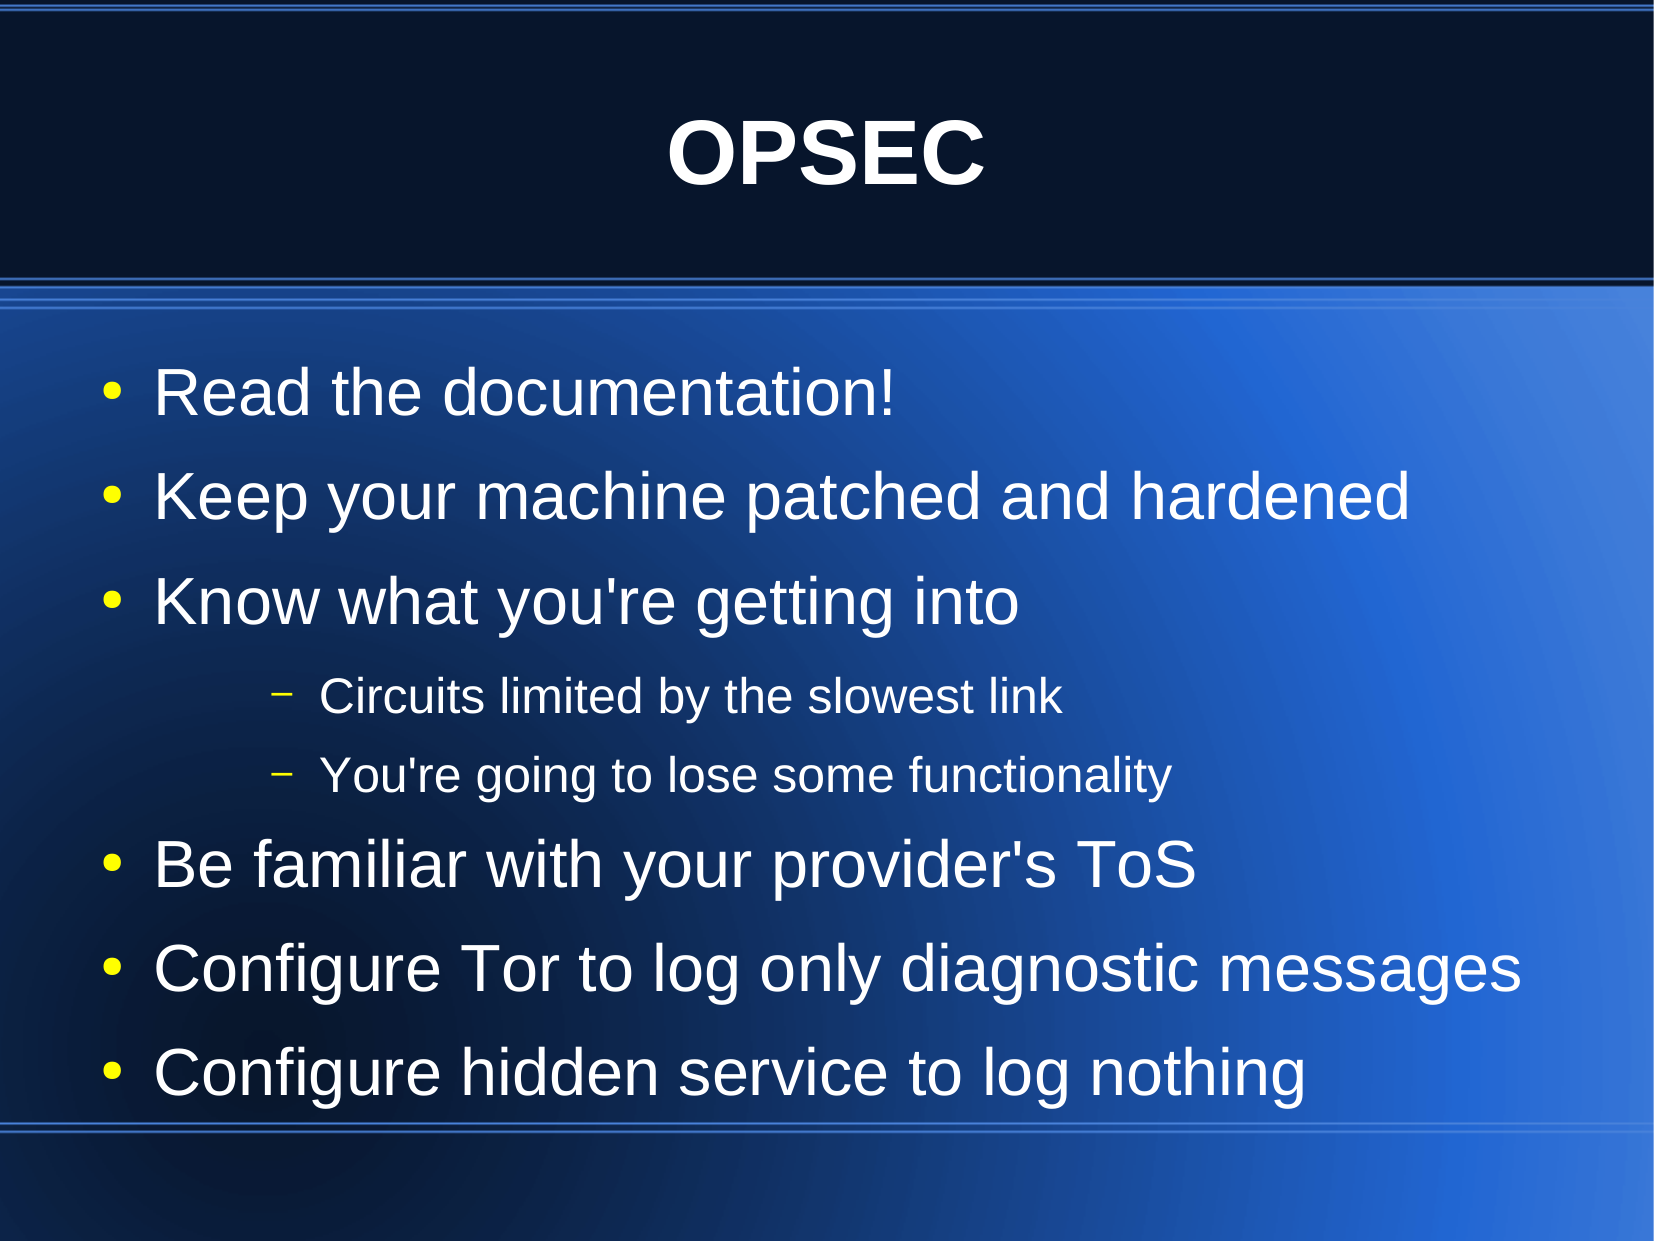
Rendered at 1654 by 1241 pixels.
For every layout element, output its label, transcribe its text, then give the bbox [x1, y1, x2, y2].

title OPSEC [82, 56, 1571, 250]
picture [0, 0, 1654, 1241]
list Read the documentation! Keep your machine patched and hardened Know what you're getting into Circuits limited by the slowest link You're going to lose some functionality Be familiar with your provider's ToS Configure Tor to log only diagnostic messages Configure hidden service to log nothing [82, 355, 1571, 1111]
